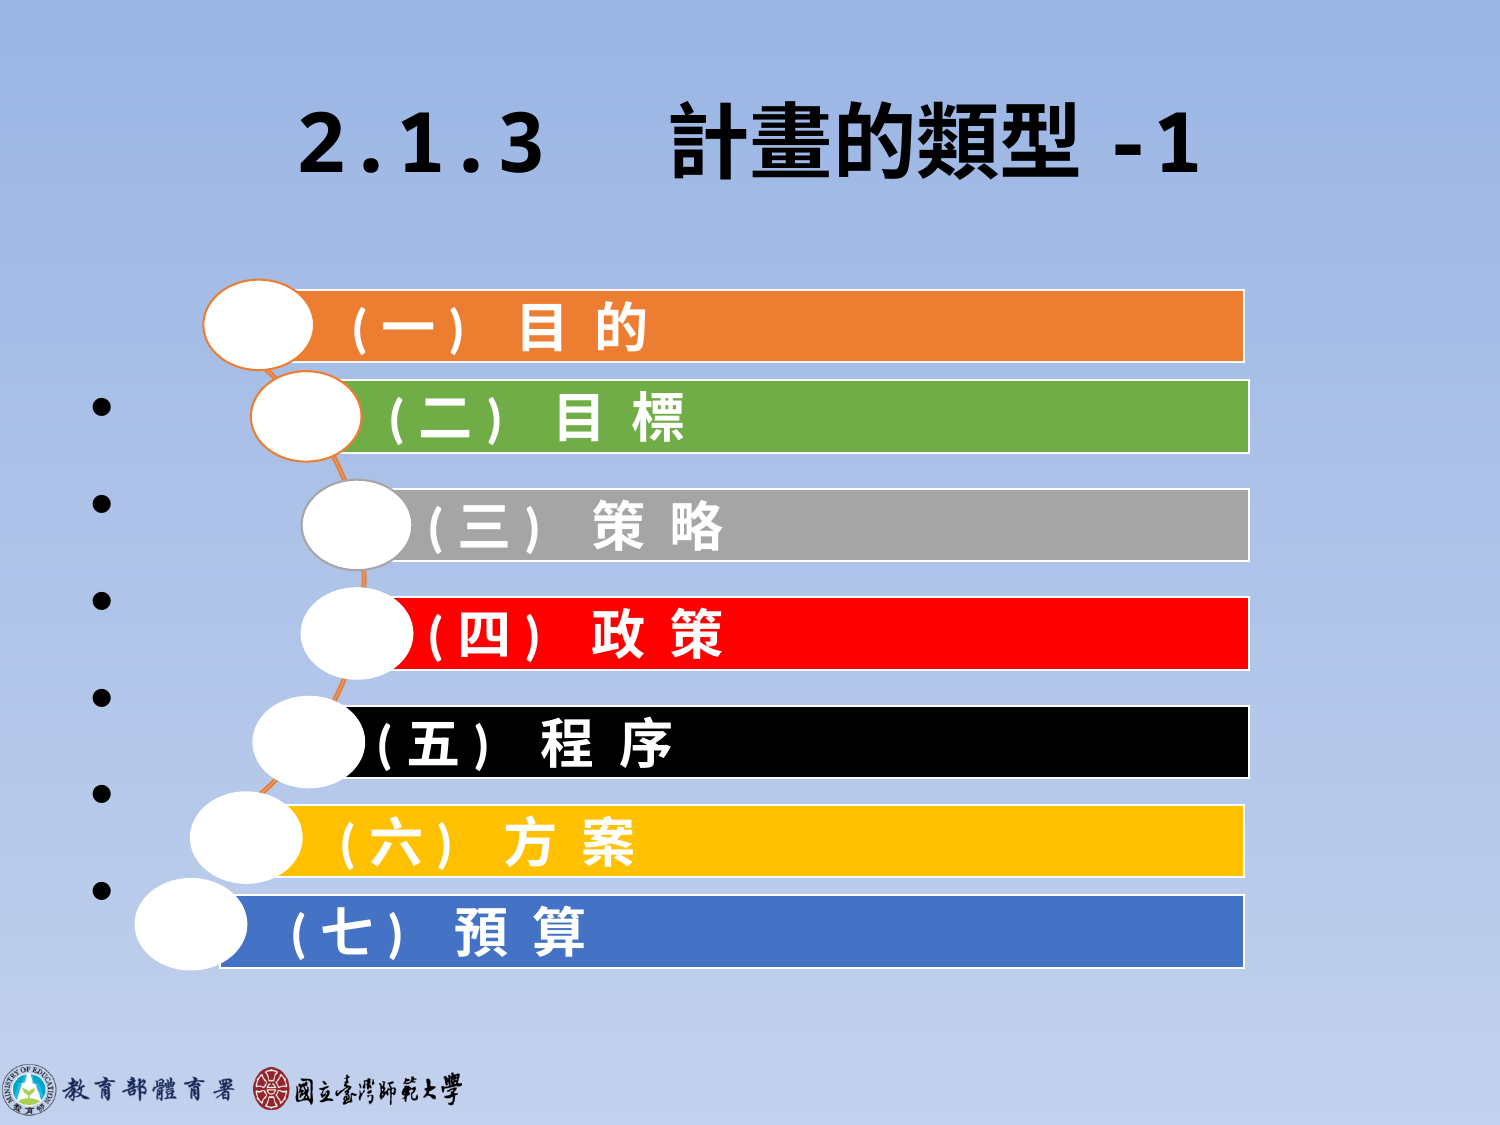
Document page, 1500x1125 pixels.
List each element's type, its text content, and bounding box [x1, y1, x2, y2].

text_box (六) 方 案 [274, 804, 1245, 878]
title 2.1.3 計畫的類型-1 [75, 45, 1426, 233]
text_box [135, 878, 247, 970]
text_box [190, 792, 302, 883]
text_box (三) 策 略 [391, 488, 1249, 562]
text_box (四) 政 策 [392, 597, 1249, 670]
text_box [301, 588, 413, 679]
text_box [250, 371, 362, 462]
text_box (七) 預 算 [219, 895, 1245, 968]
text_box (二) 目 標 [341, 380, 1249, 453]
text_box (一) 目 的 [291, 289, 1245, 363]
list [75, 262, 1426, 1005]
text_box [203, 279, 315, 371]
text_box [253, 696, 365, 788]
text_box [301, 479, 413, 571]
text_box (五) 程 序 [343, 705, 1249, 779]
